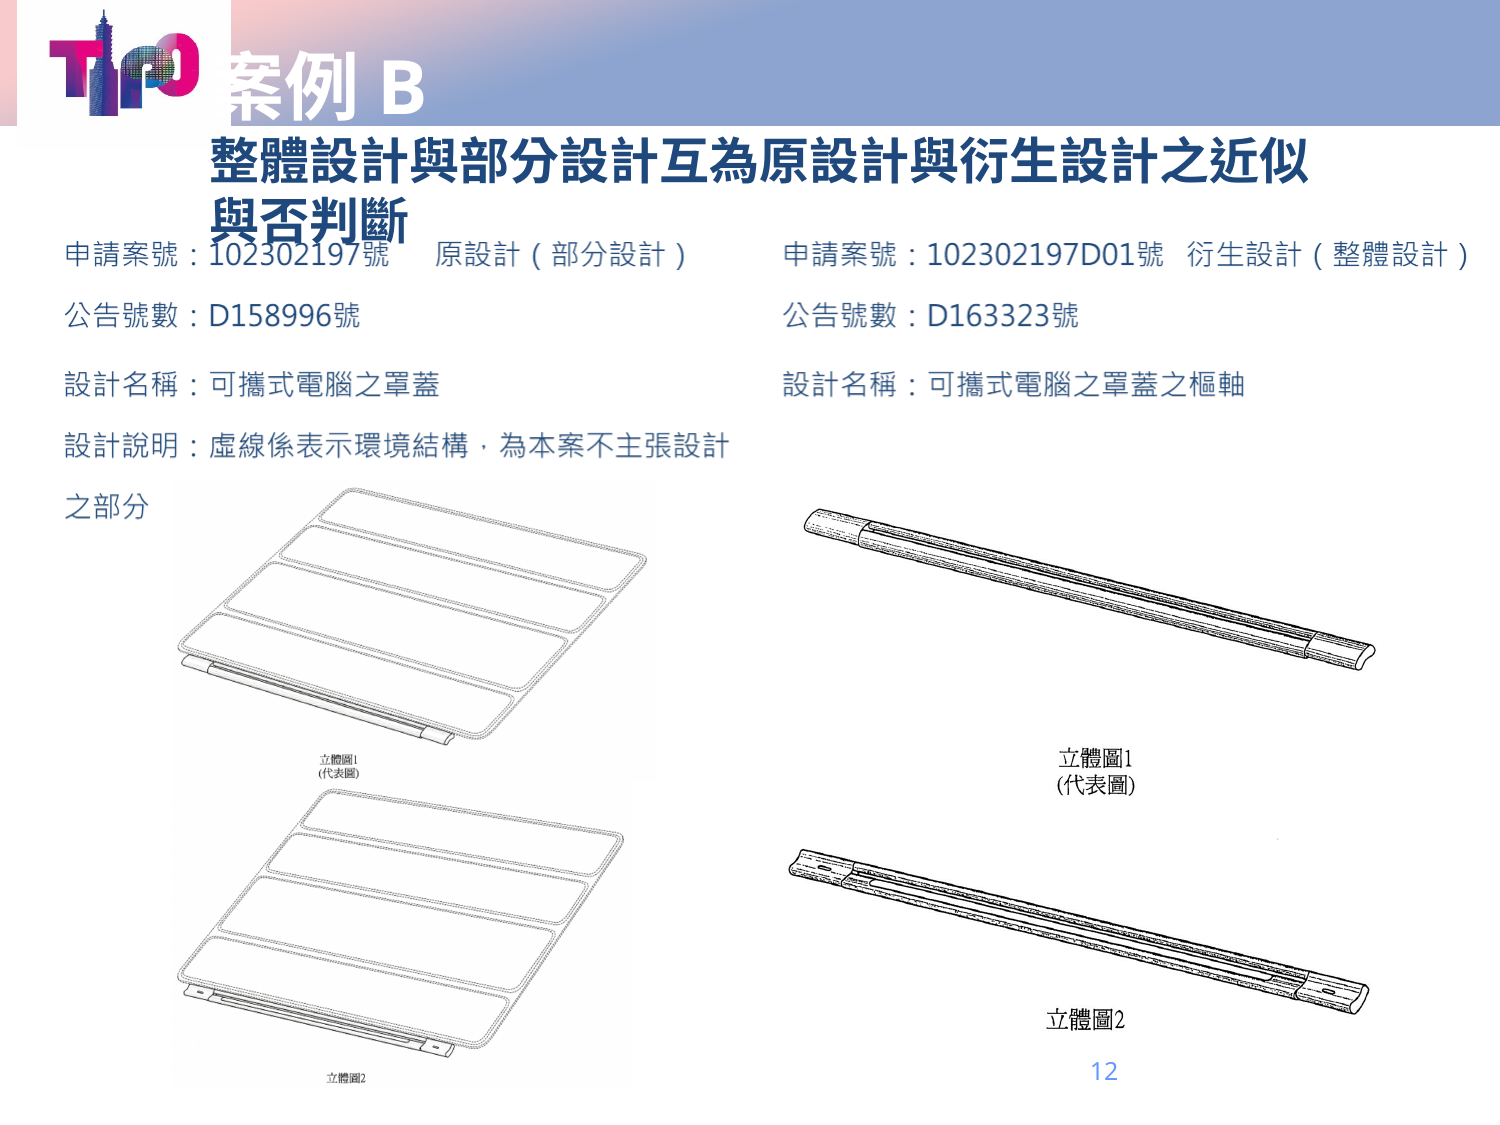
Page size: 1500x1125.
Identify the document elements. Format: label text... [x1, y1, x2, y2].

picture [372, 226, 381, 234]
picture [52, 218, 1471, 1106]
picture [372, 220, 381, 225]
text_box 12 [1074, 1042, 1426, 1103]
picture [221, 220, 233, 226]
picture [238, 220, 247, 226]
picture [382, 220, 390, 234]
title 案例B 整體設計與部分設計互為原設計與衍生設計之近似與否判斷 [194, 32, 1368, 220]
